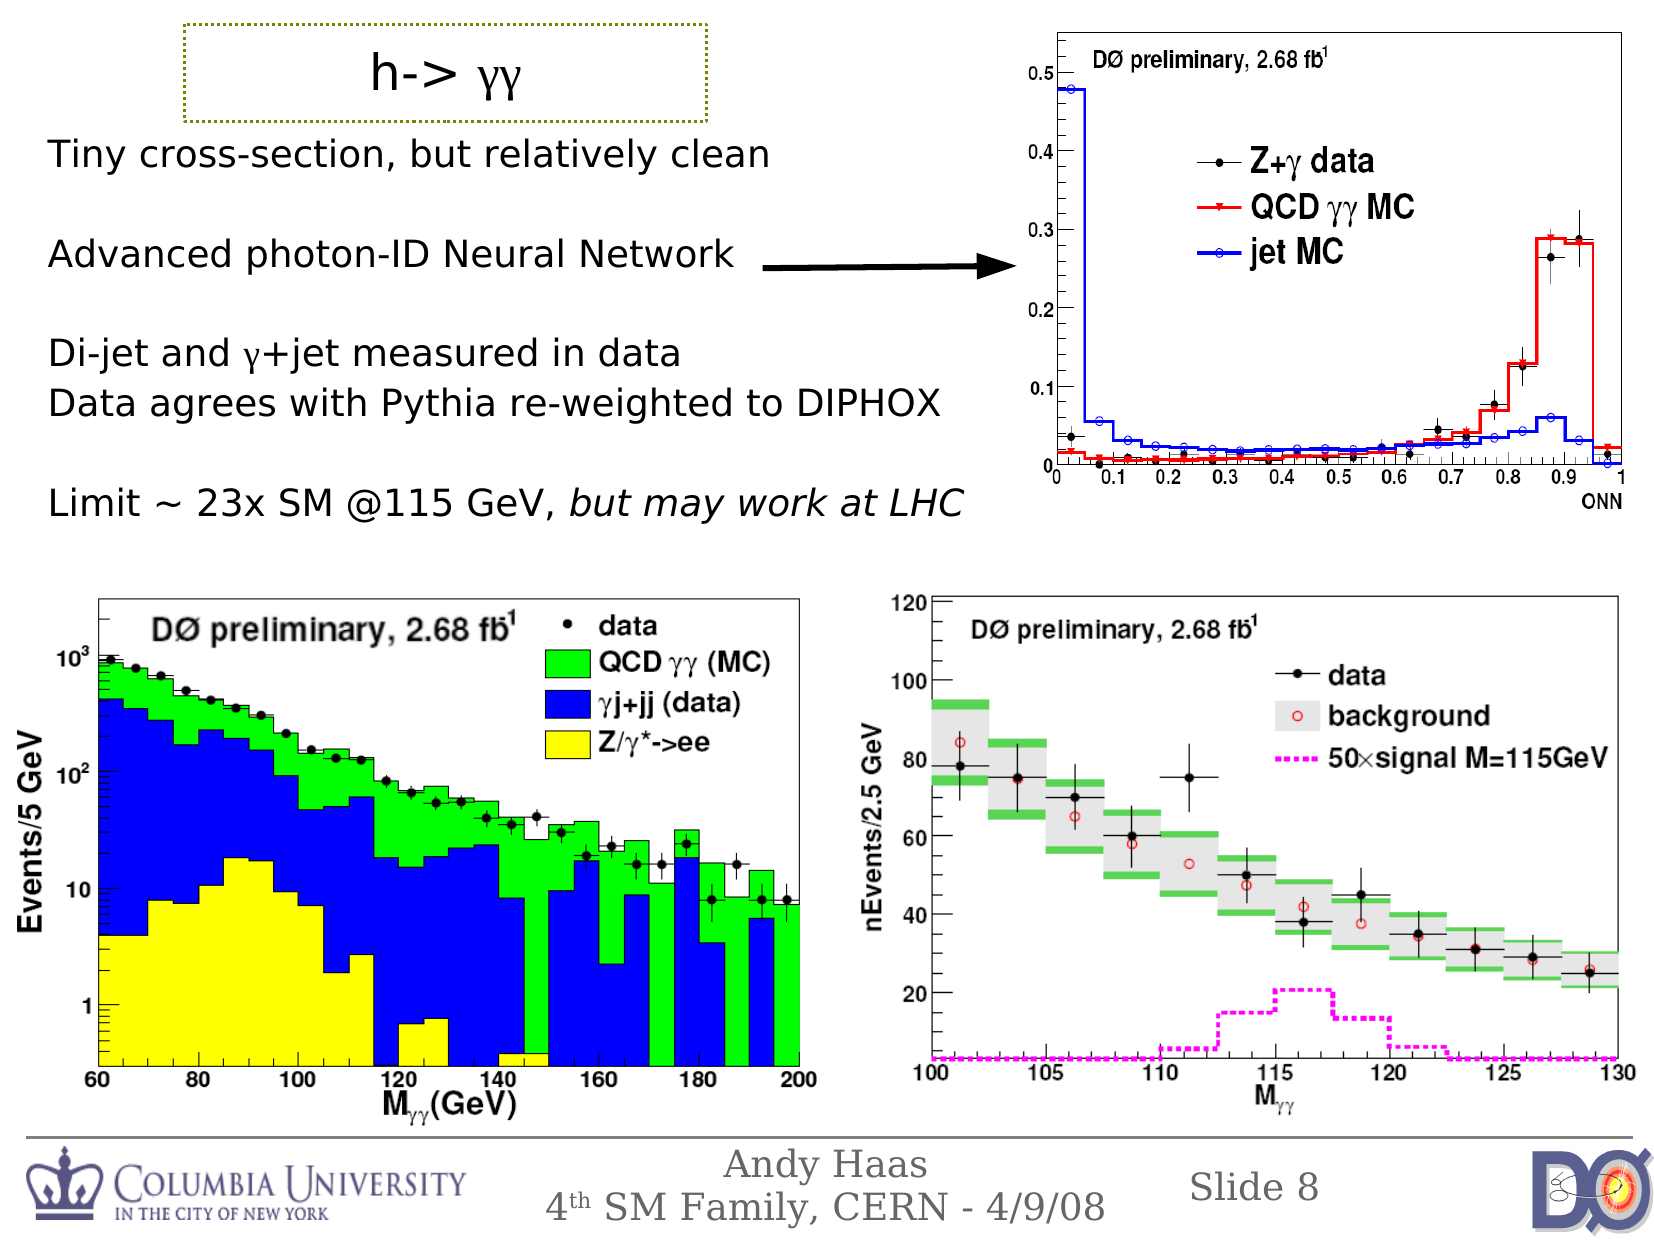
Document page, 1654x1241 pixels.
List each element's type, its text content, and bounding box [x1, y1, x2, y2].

picture [1011, 11, 1642, 518]
title h-> γγ [184, 24, 707, 122]
picture [0, 573, 1654, 1135]
list Tiny cross-section, but relatively clean Advanced photon-ID Neural Network Di-jet and γ+jet measured in data Data agrees with Pythia re-weighted to DIPHOX Limit ~ 23x SM @115 GeV, but may work at LHC [30, 140, 1122, 592]
